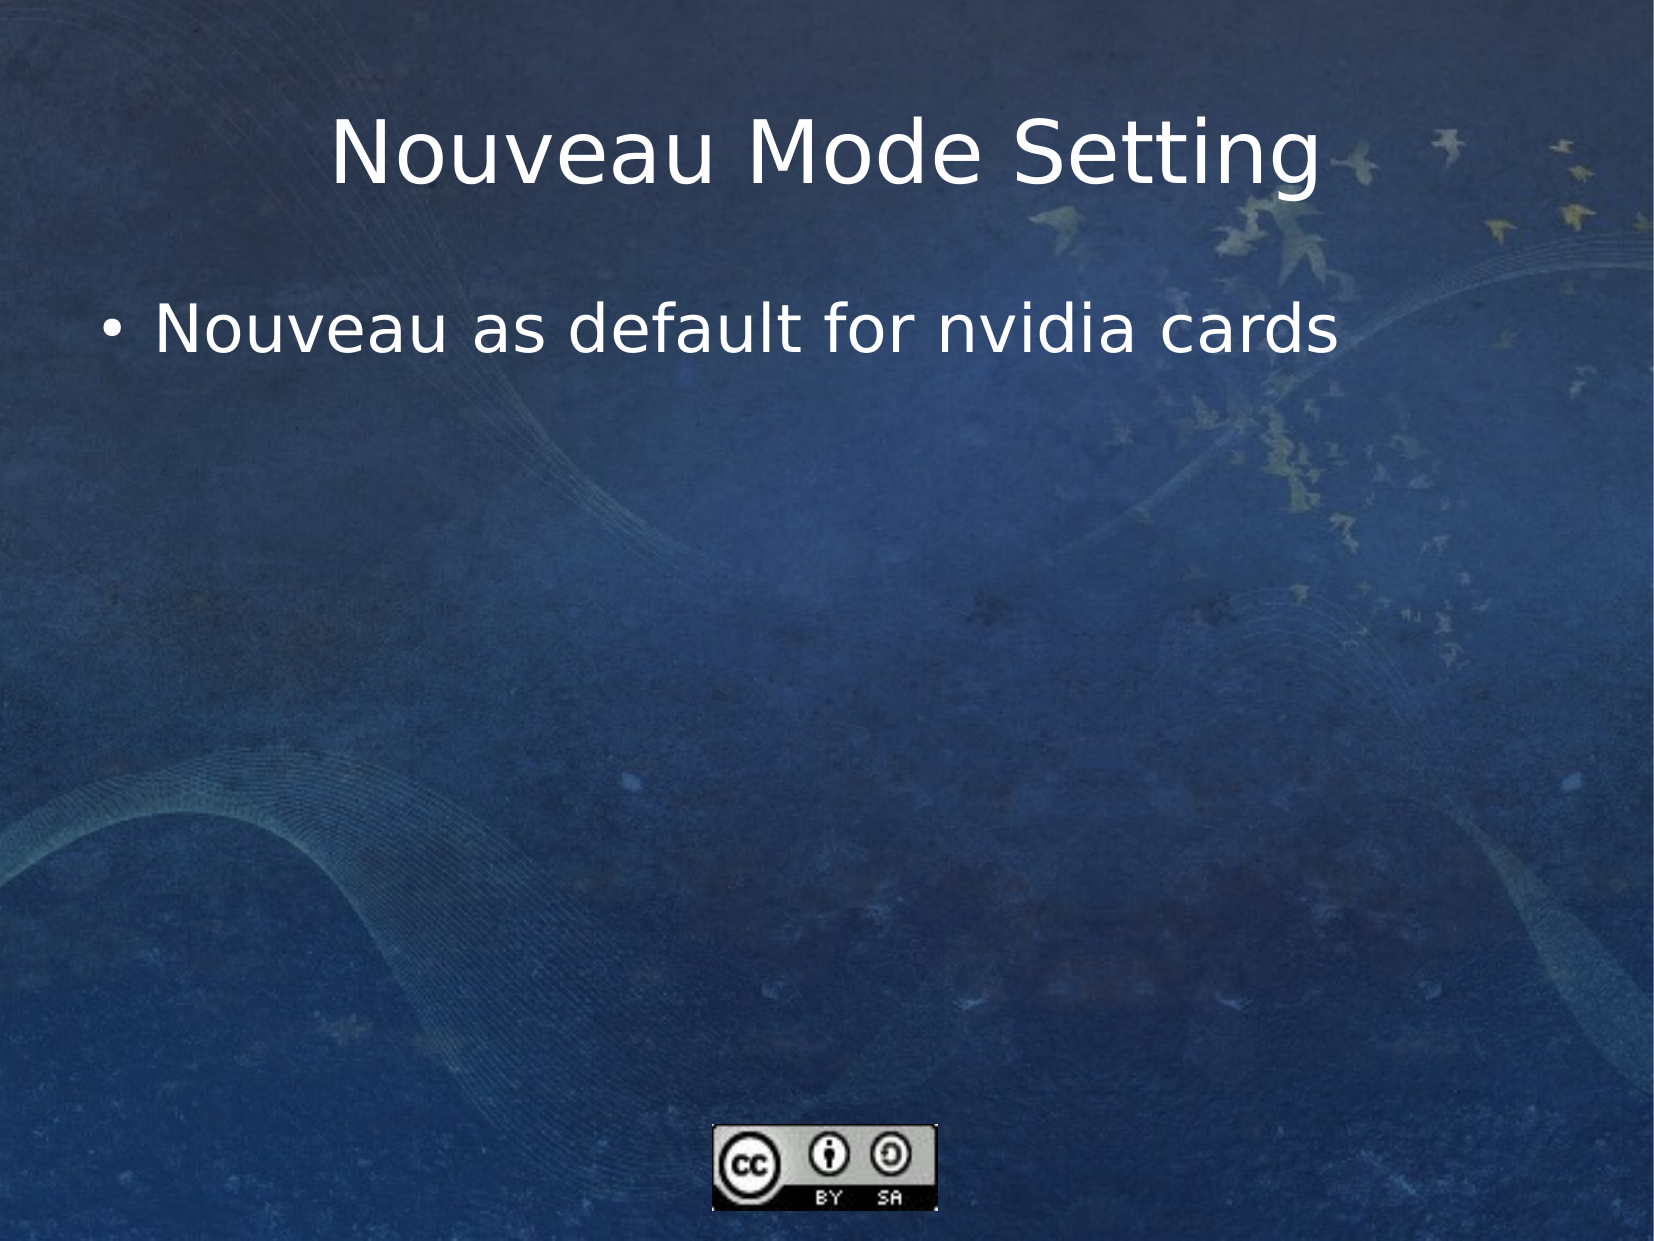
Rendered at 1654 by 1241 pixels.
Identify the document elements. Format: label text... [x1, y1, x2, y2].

title Nouveau Mode Setting [82, 56, 1571, 250]
picture [0, 0, 1654, 1241]
list Nouveau as default for nvidia cards [82, 290, 1571, 1094]
